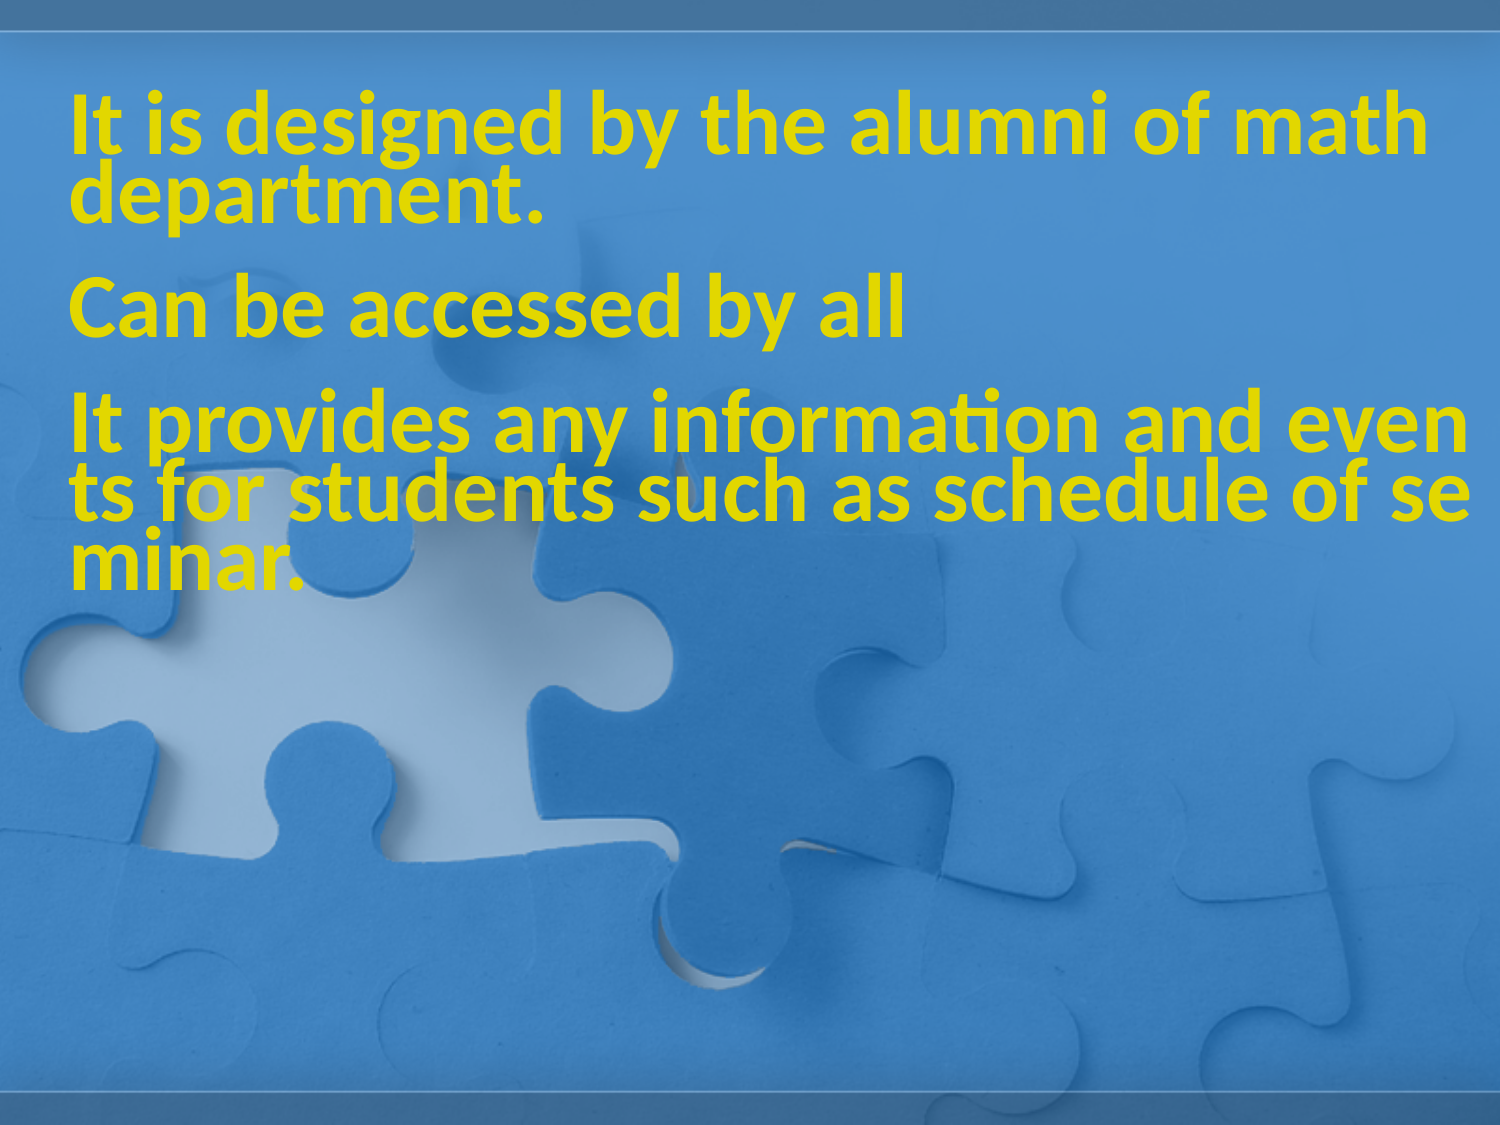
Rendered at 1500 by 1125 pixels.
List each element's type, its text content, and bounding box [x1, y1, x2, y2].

picture [0, 0, 1500, 1125]
text_box It is designed by the alumni of math department. Can be accessed by all It provides any information and events for students such as schedule of seminar. [53, 78, 1500, 1095]
